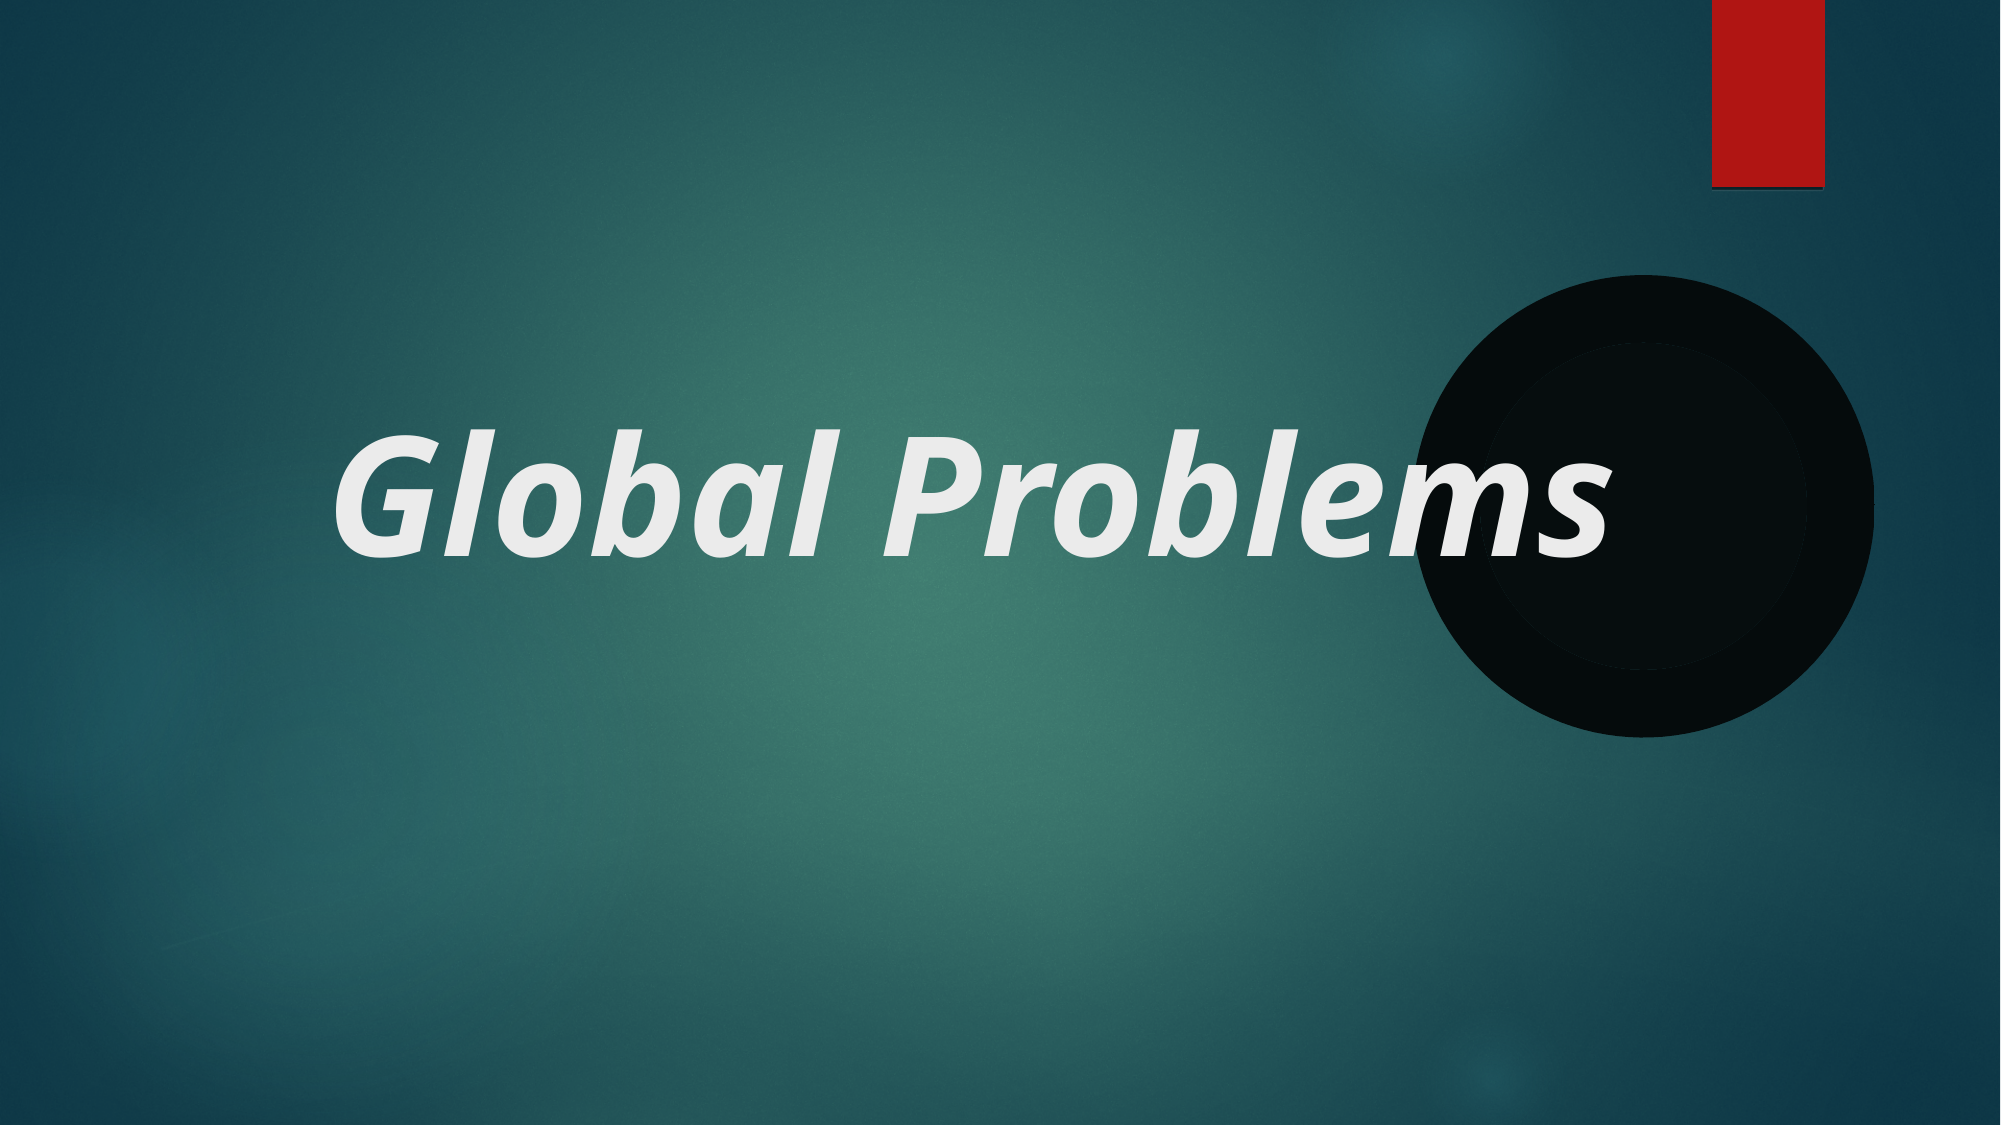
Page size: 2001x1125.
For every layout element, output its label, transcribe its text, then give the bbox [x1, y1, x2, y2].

title Global Problems [311, 382, 1736, 908]
